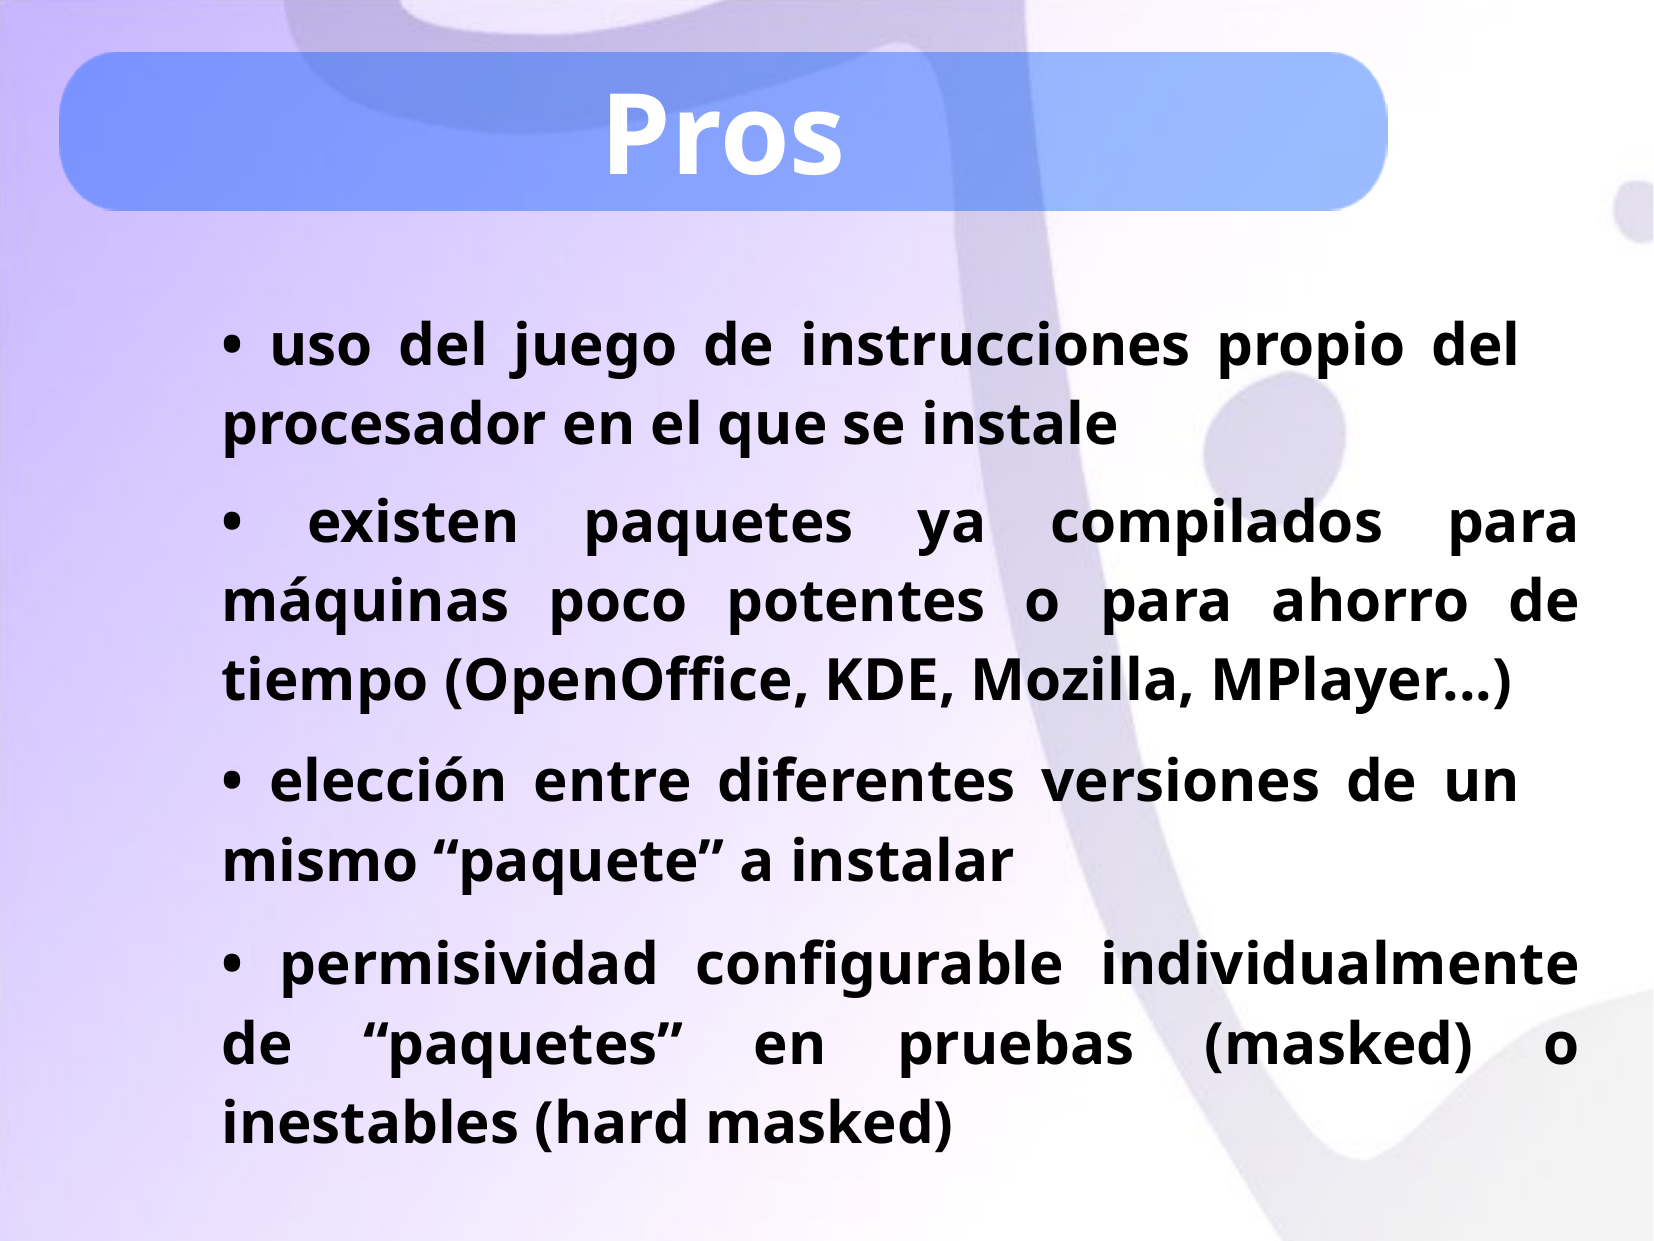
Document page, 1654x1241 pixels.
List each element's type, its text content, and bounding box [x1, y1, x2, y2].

picture [0, 0, 1654, 1241]
text_box • permisividad configurable individualmente de “paquetes” en pruebas (masked) o inestables (hard masked) [206, 915, 1595, 1162]
text_box • existen paquetes ya compilados para máquinas poco potentes o para ahorro de tiempo (OpenOffice, KDE, Mozilla, MPlayer...) [206, 472, 1595, 719]
text_box • uso del juego de instrucciones propio del procesador en el que se instale [206, 295, 1536, 465]
text_box • elección entre diferentes versiones de un mismo “paquete” a instalar [206, 732, 1536, 902]
